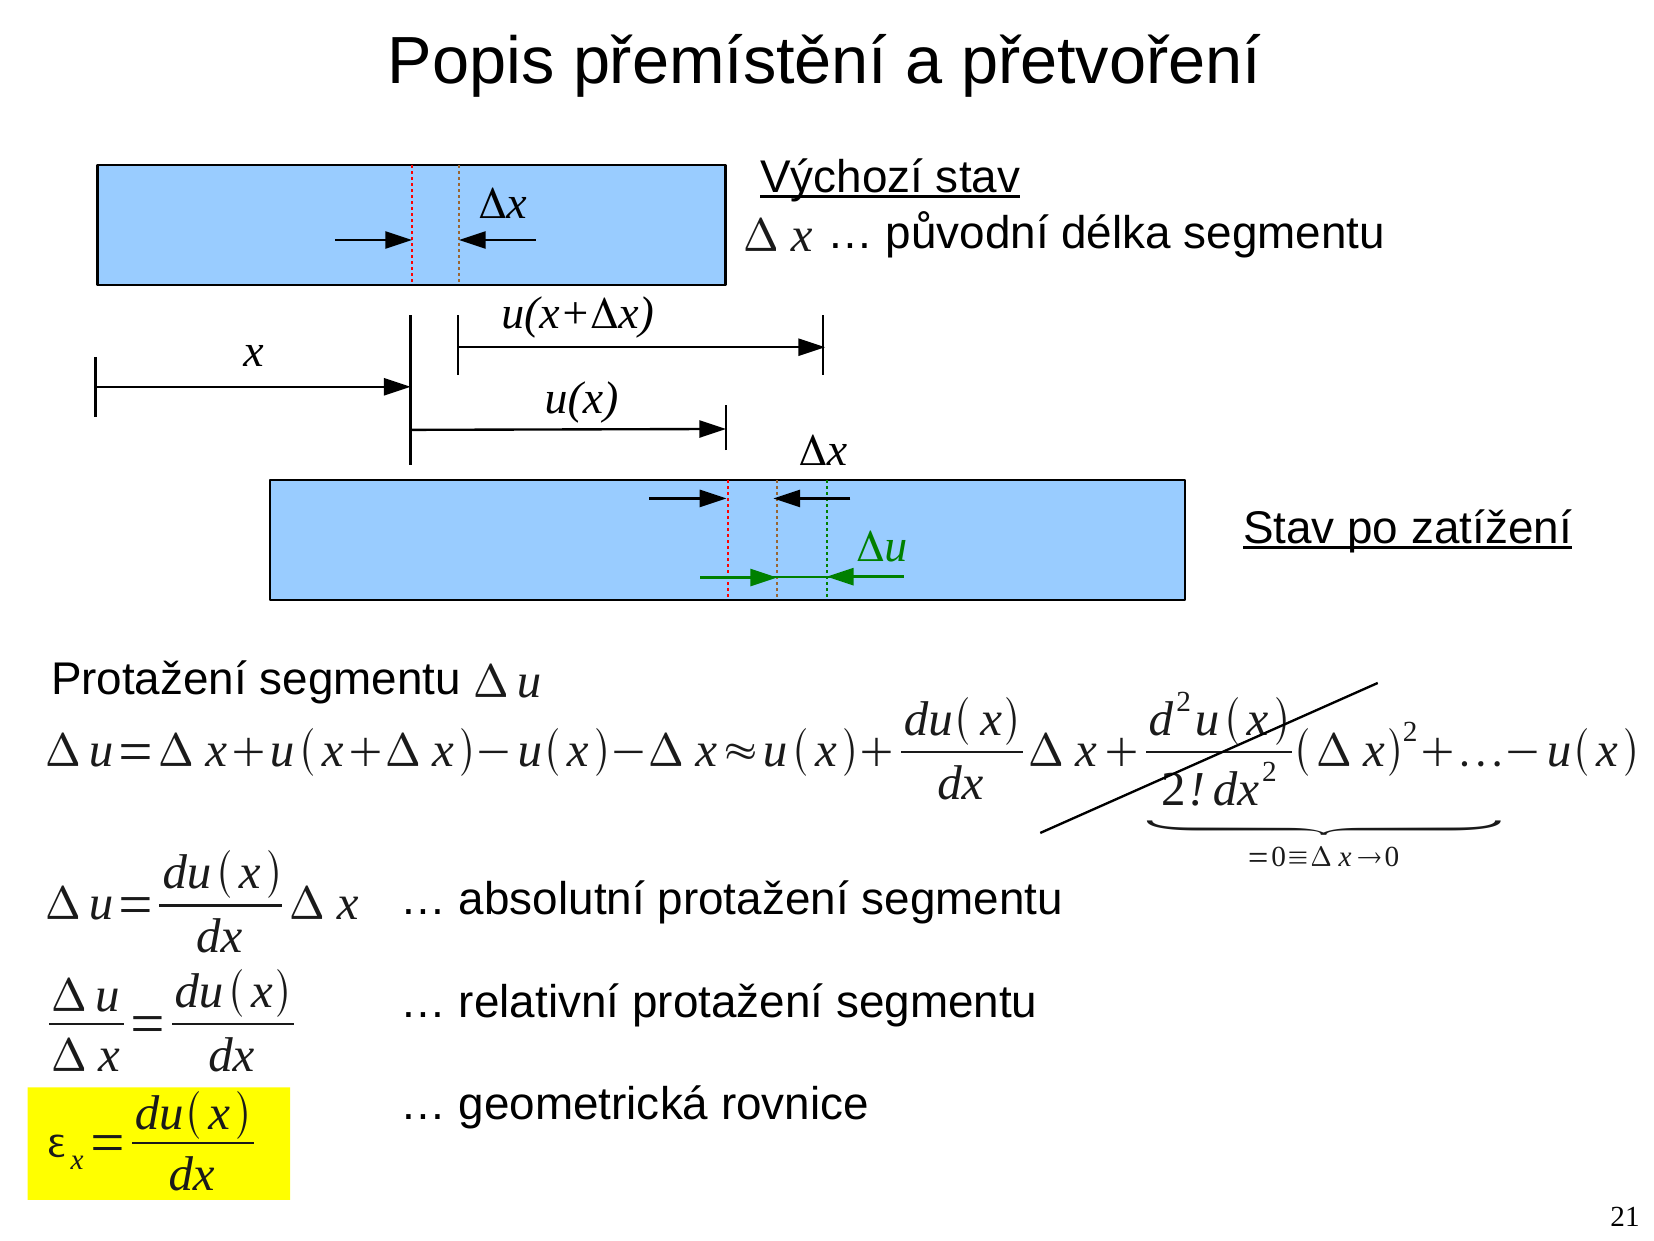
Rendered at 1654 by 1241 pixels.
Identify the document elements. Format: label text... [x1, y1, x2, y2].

chart [726, 208, 826, 263]
text_box Dx [463, 170, 567, 246]
chart [27, 655, 1651, 1203]
text_box … původní délka segmentu [812, 200, 1400, 272]
text_box Protažení segmentu [36, 645, 476, 718]
text_box Stav po zatížení [1228, 494, 1587, 567]
text_box Výchozí stav [745, 144, 1035, 208]
text_box Du [841, 513, 945, 588]
title Popis přemístění a přetvoření [37, 8, 1613, 113]
text_box … absolutní protažení segmentu … relativní protažení segmentu … geometrická rovnice [385, 865, 1078, 1166]
text_box Dx [784, 417, 887, 492]
text_box x [228, 318, 274, 389]
text_box [97, 165, 726, 286]
text_box u(x+Dx) [486, 280, 711, 356]
text_box [270, 480, 1186, 601]
text_box u(x) [529, 365, 643, 436]
